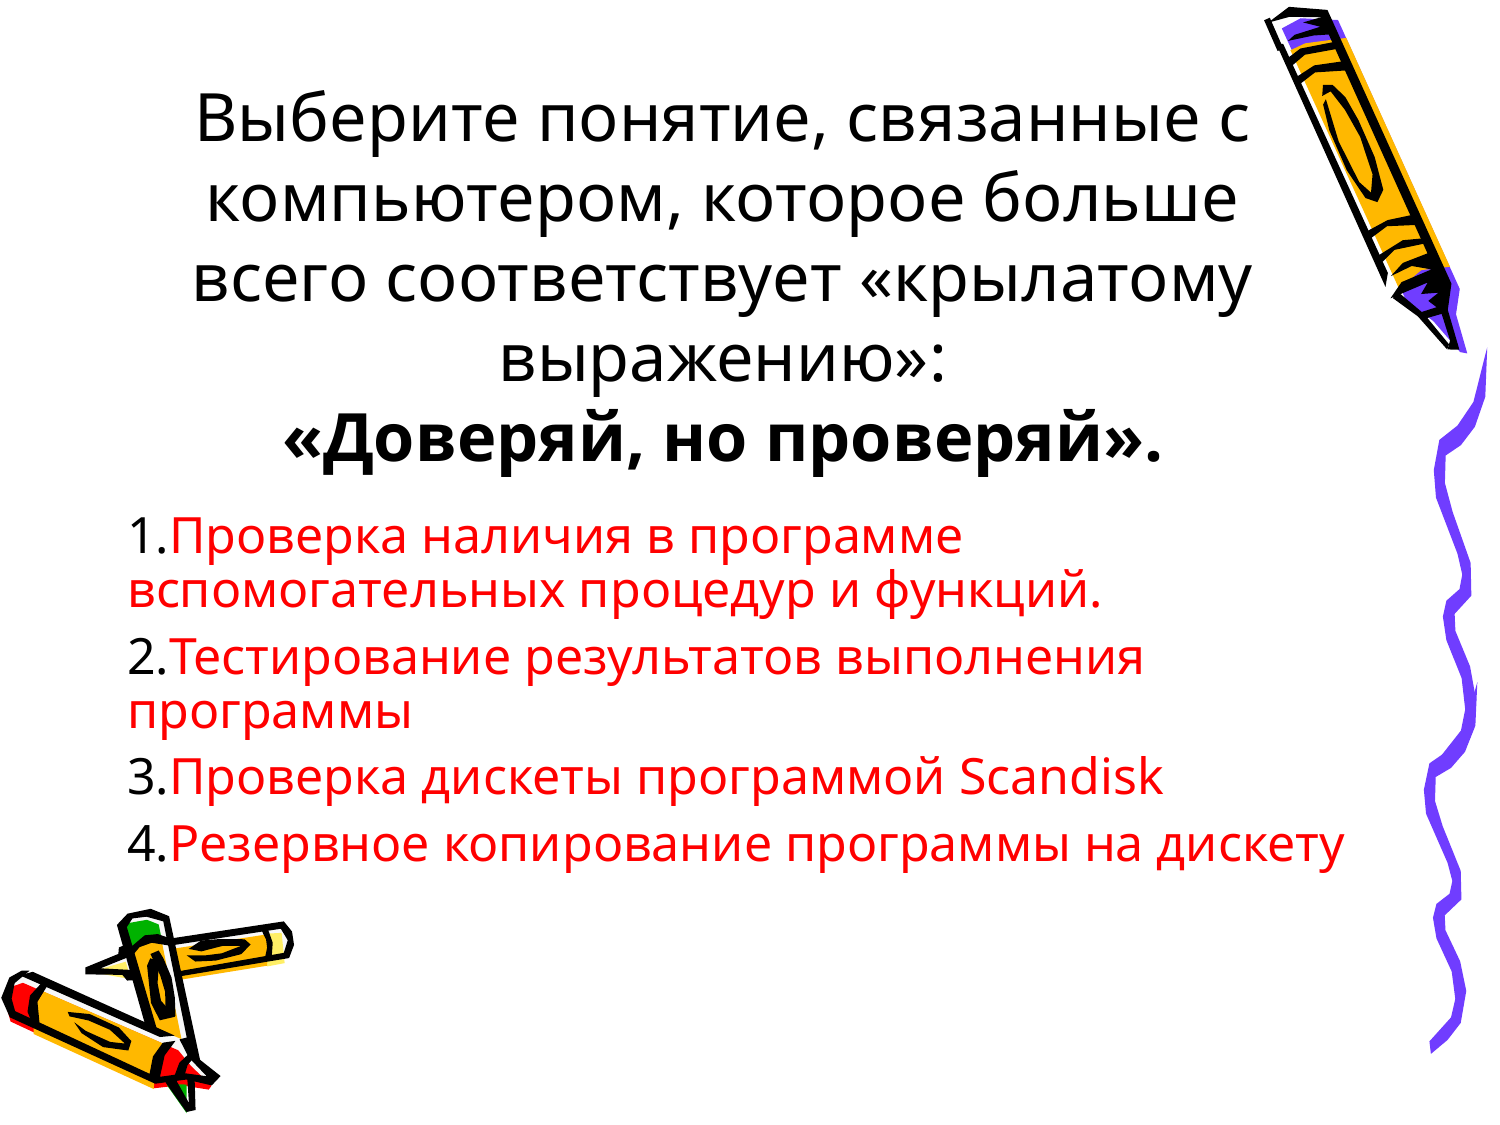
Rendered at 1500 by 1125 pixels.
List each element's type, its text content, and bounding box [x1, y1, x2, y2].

title Выберите понятие, связанные с компьютером, которое больше всего соответствует «крылатому выражению»: «Доверяй, но проверяй». [159, 219, 1287, 483]
list 1.Проверка наличия в программе вспомогательных процедур и функций. 2.Тестирование результатов выполнения программы 3.Проверка дискеты программой Scandisk 4.Резервное копирование программы на дискету [112, 503, 1375, 960]
